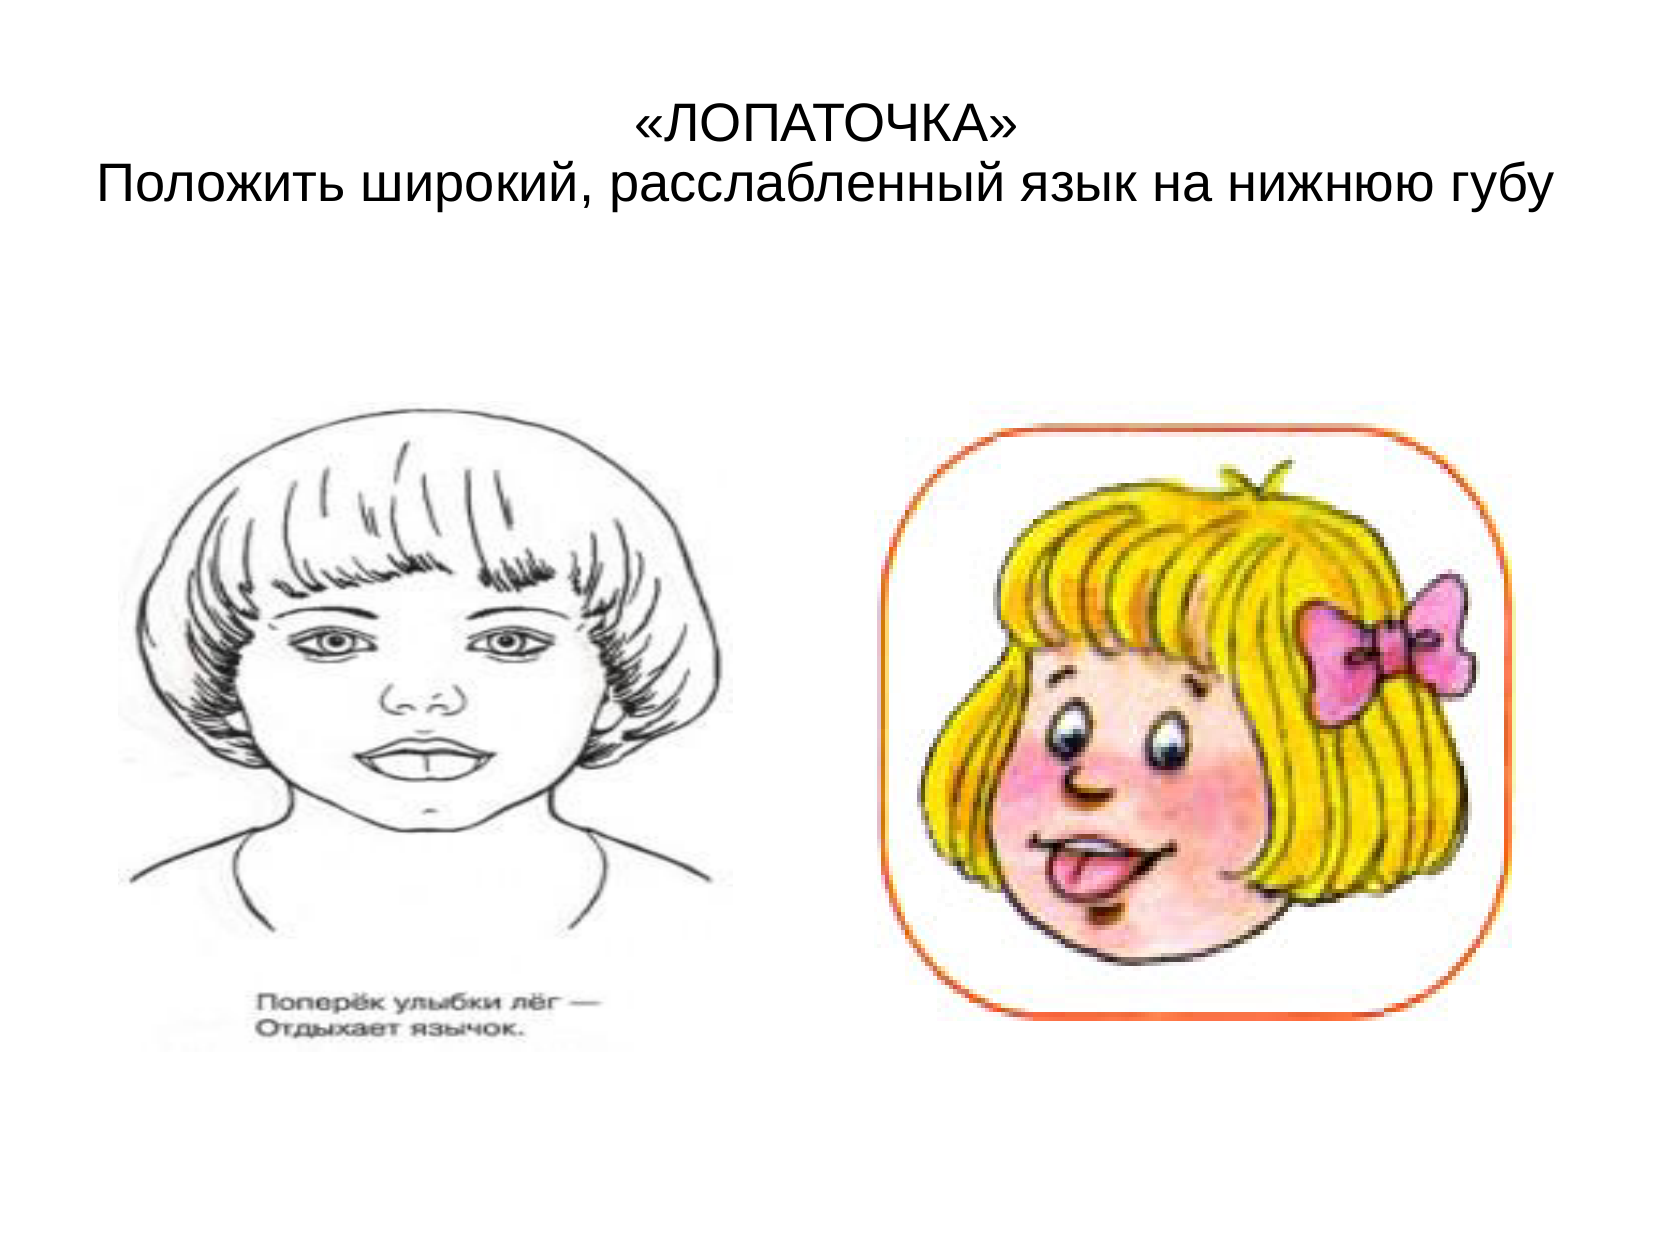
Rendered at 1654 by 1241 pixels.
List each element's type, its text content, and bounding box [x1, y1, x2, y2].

picture [118, 401, 733, 1052]
picture [874, 401, 1536, 1040]
title «ЛОПАТОЧКА» Положить широкий, расслабленный язык на нижнюю губу [82, 49, 1571, 257]
